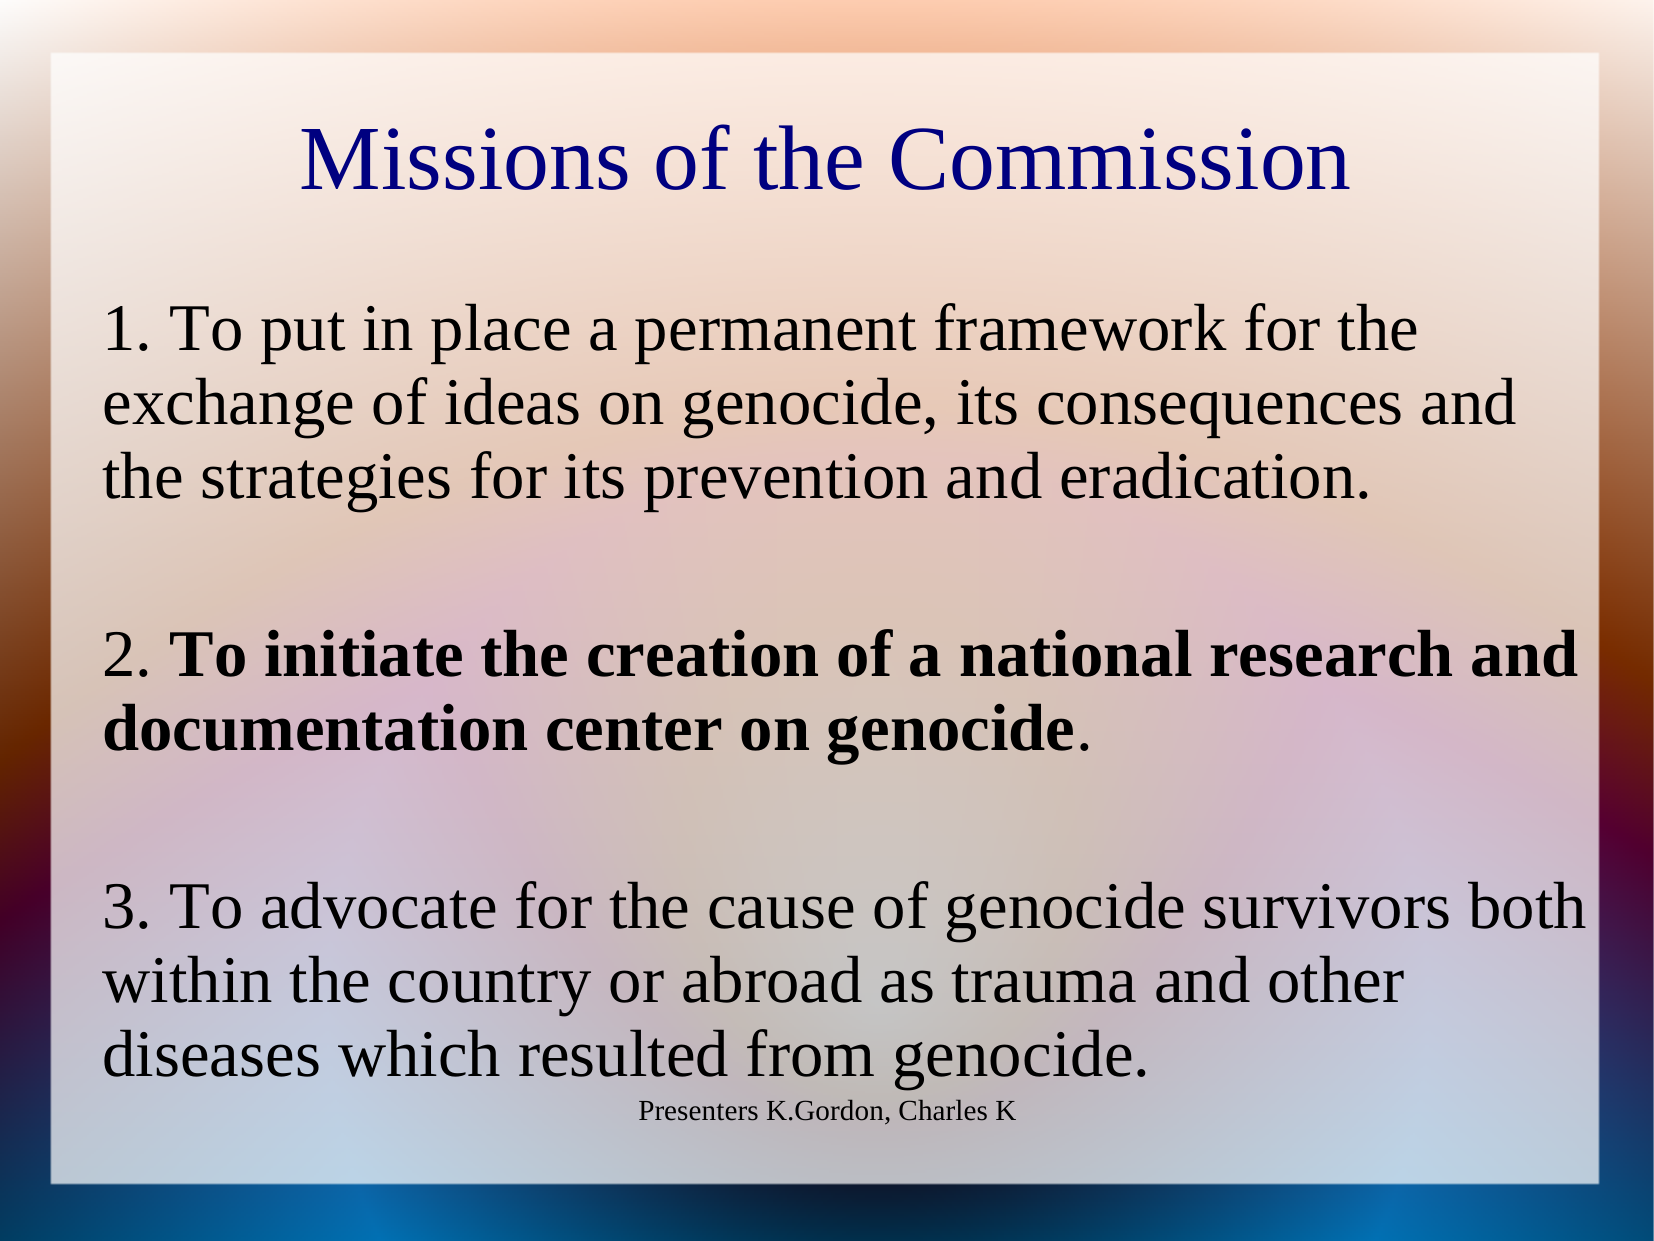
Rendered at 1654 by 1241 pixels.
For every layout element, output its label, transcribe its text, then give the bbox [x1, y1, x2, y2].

list 1. To put in place a permanent framework for the exchange of ideas on genocide, its consequences and the strategies for its prevention and eradication. 2. To initiate the creation of a national research and documentation center on genocide. 3. To advocate for the cause of genocide survivors both within the country or abroad as trauma and other diseases which resulted from genocide. [102, 187, 1591, 1165]
picture [0, 0, 1654, 1241]
title Missions of the Commission [82, 62, 1571, 256]
